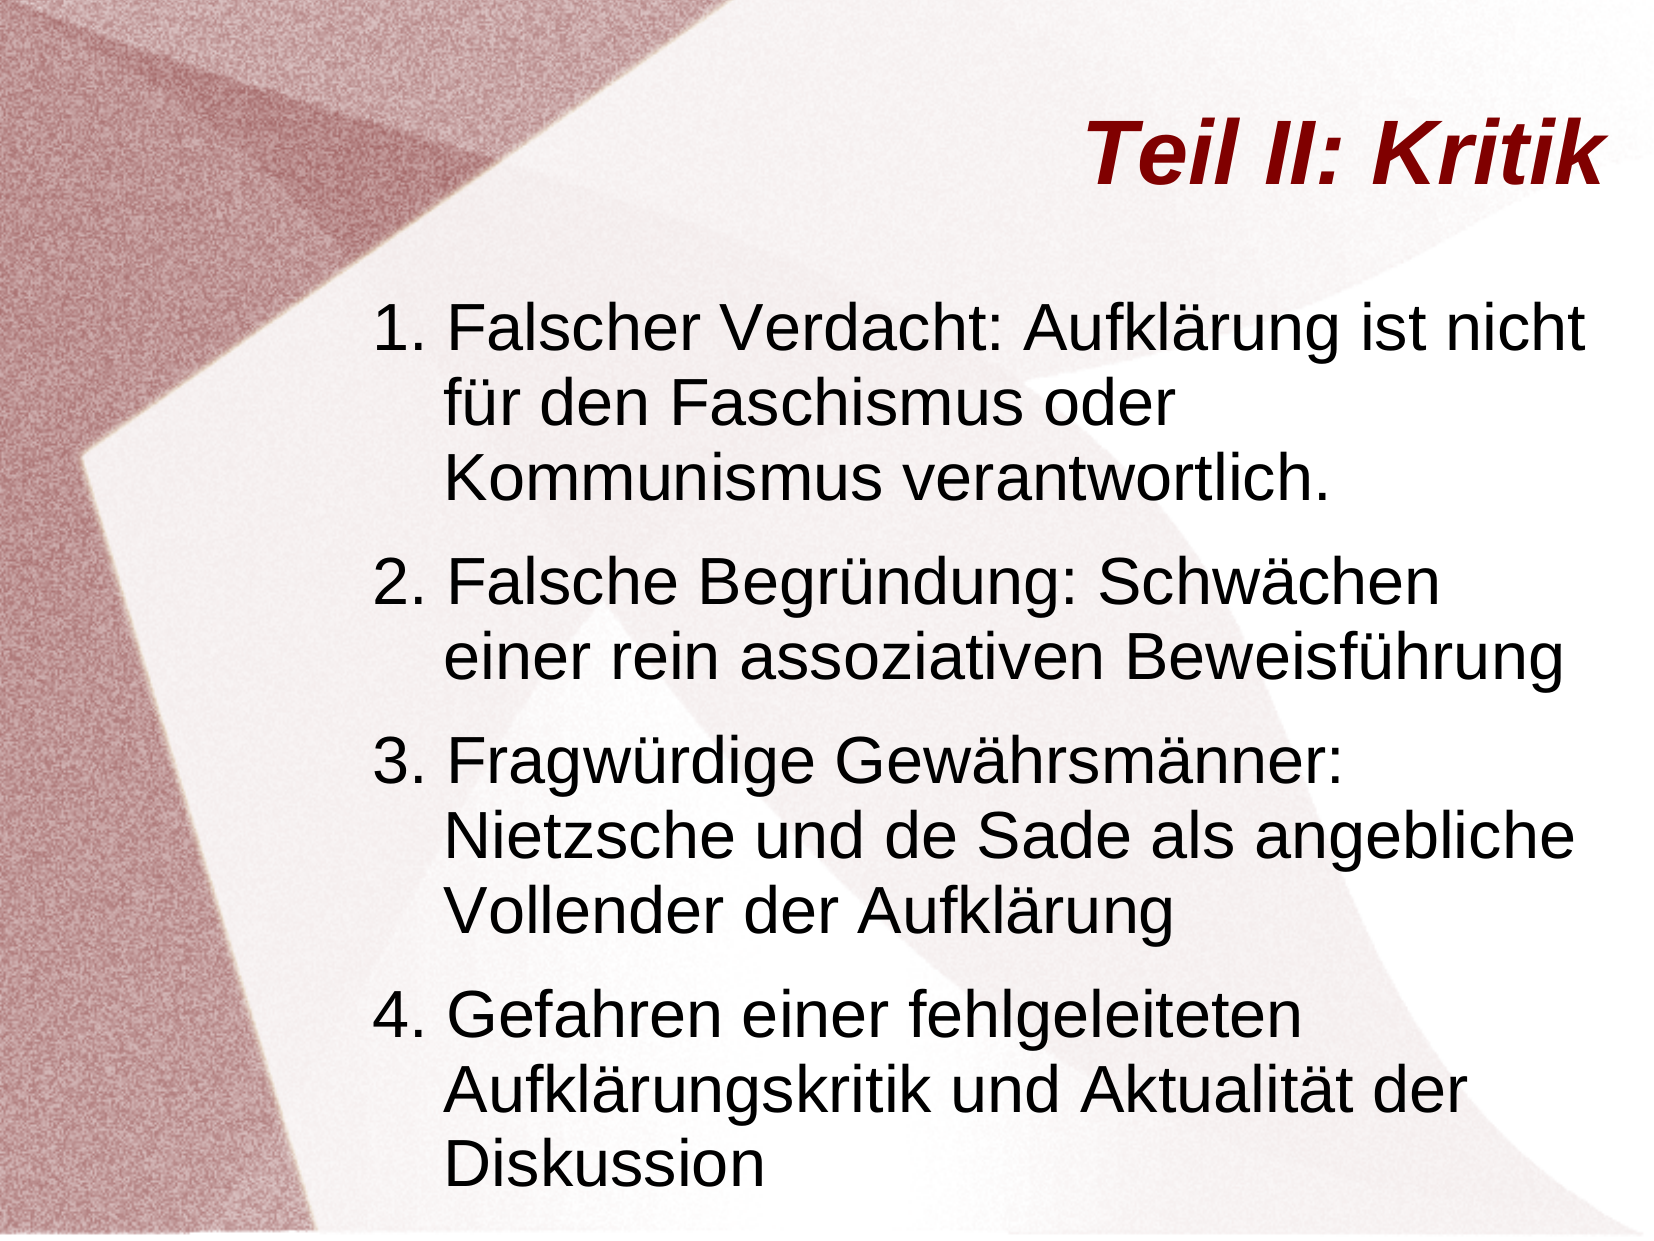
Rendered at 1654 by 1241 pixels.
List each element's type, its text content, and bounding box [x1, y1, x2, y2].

title Teil II: Kritik [596, 56, 1607, 250]
picture [0, 0, 1654, 1241]
list Falscher Verdacht: Aufklärung ist nicht für den Faschismus oder Kommunismus verantwortlich. Falsche Begründung: Schwächen einer rein assoziativen Beweisführung Fragwürdige Gewährsmänner: Nietzsche und de Sade als angebliche Vollender der Aufklärung Gefahren einer fehlgeleiteten Aufklärungskritik und Aktualität der Diskussion [354, 290, 1601, 1202]
